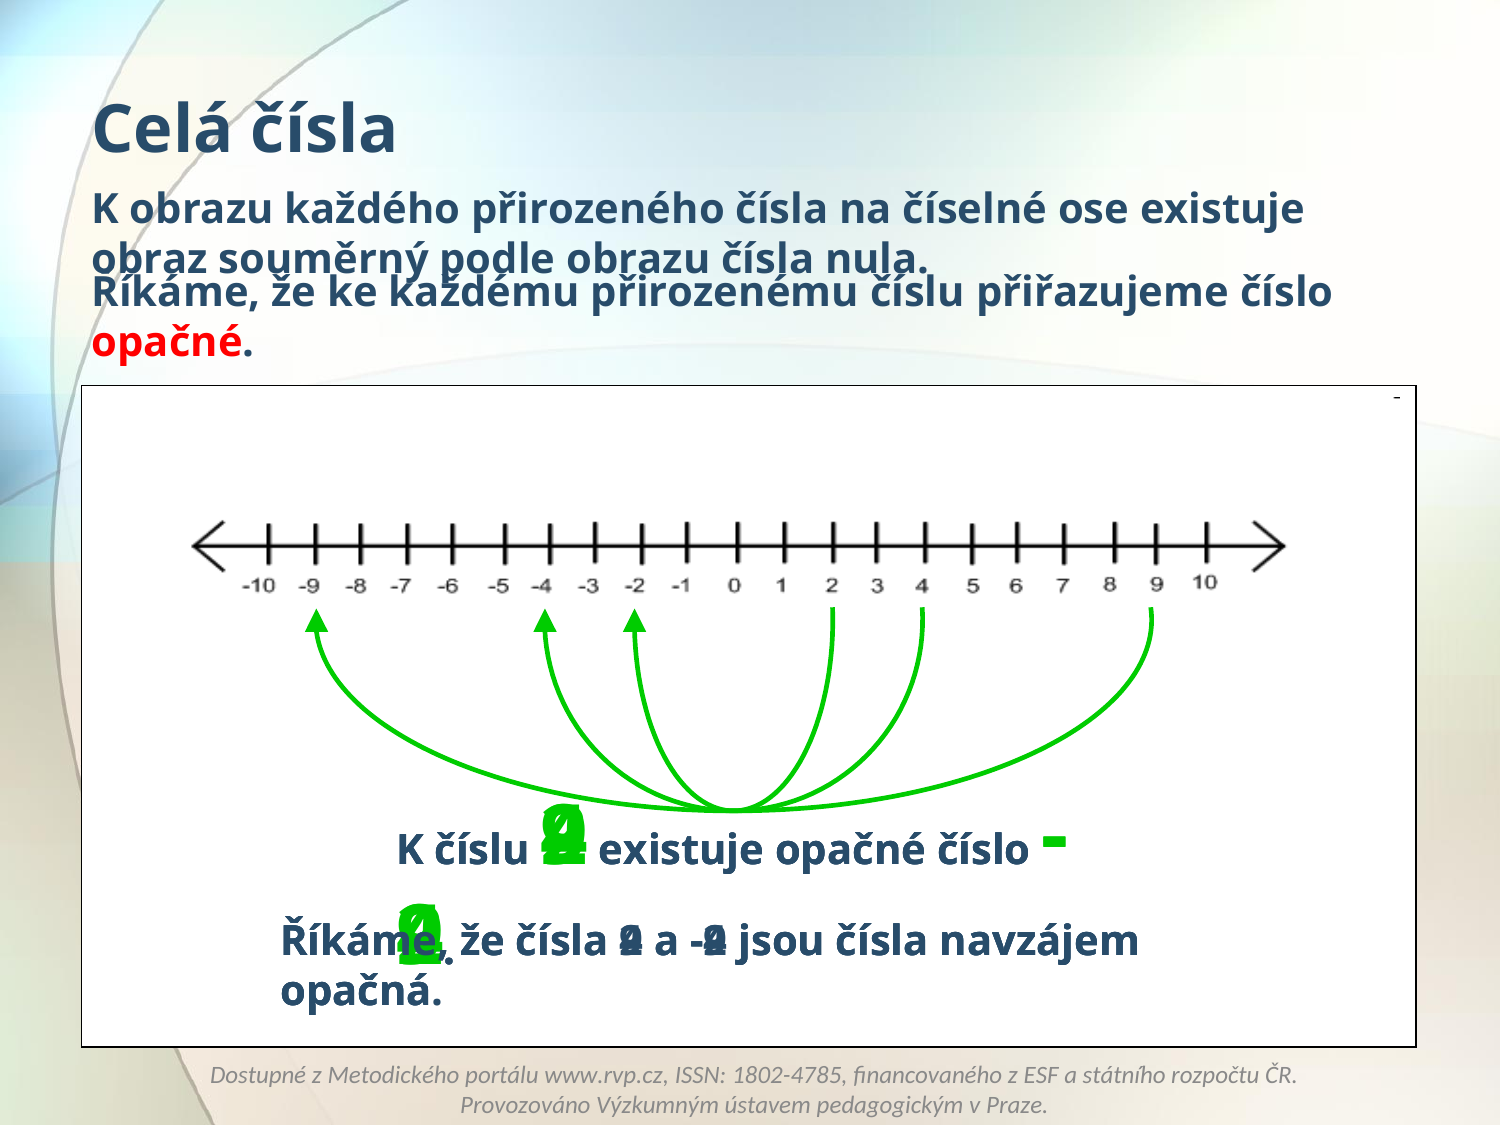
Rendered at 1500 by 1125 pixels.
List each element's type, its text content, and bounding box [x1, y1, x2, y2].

text_box [81, 385, 1417, 1047]
text_box K číslu 2 existuje opačné číslo -2. [381, 834, 1138, 916]
text_box Říkáme, že ke každému přirozenému číslu přiřazujeme číslo opačné. [76, 267, 1477, 362]
picture [0, 0, 1500, 1125]
text_box Říkáme, že čísla 2 a -2 jsou čísla navzájem opačná. [265, 916, 1317, 1012]
text_box K obrazu každého přirozeného čísla na číselné ose existuje obraz souměrný podle obrazu čísla nula. [76, 184, 1424, 267]
text_box Celá čísla [76, 78, 1424, 173]
